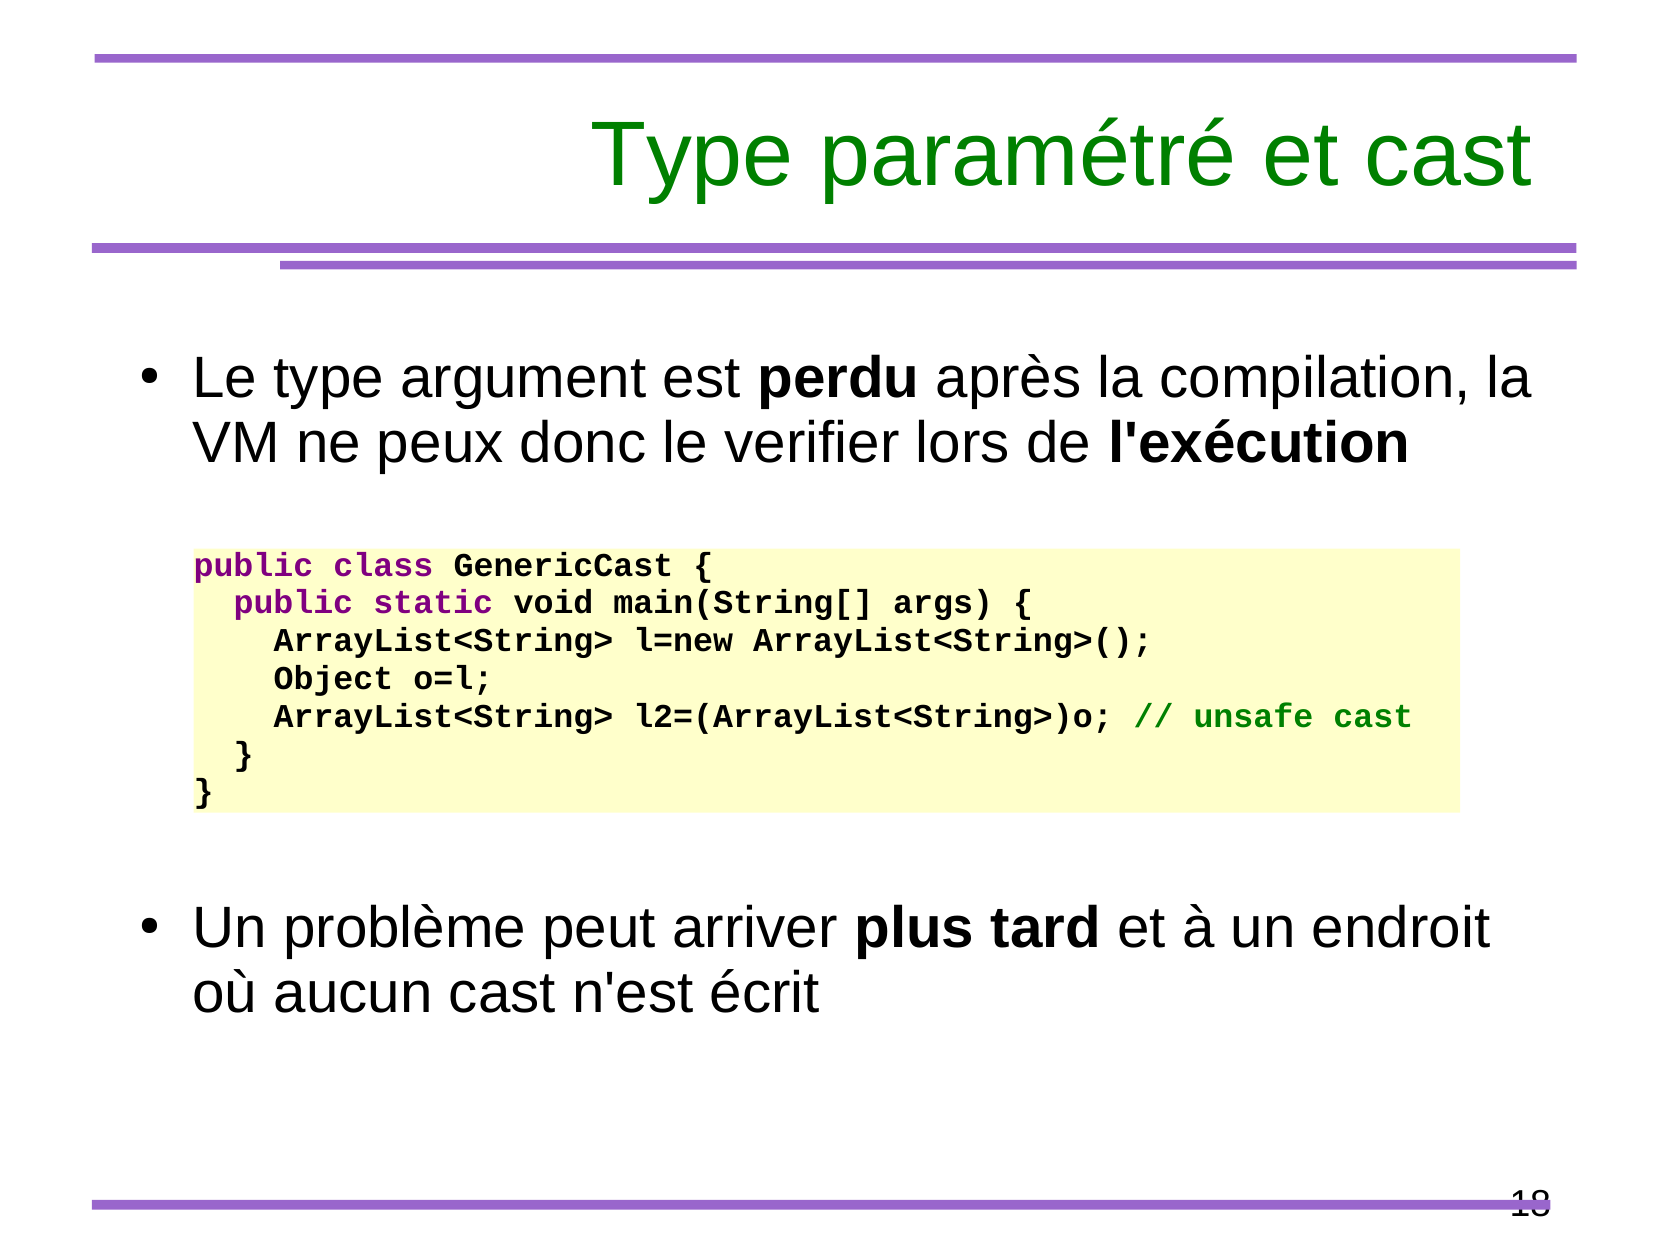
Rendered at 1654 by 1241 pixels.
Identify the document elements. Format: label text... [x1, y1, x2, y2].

text_box public class GenericCast { public static void main(String[] args) { ArrayList<String> l=new ArrayList<String>(); Object o=l; ArrayList<String> l2=(ArrayList<String>)o; // unsafe cast } } [193, 548, 1461, 813]
title Type paramétré et cast [121, 49, 1534, 257]
list Le type argument est perdu après la compilation, la VM ne peux donc le verifier lors de l'exécution Un problème peut arriver plus tard et à un endroit où aucun cast n'est écrit [121, 344, 1534, 1141]
